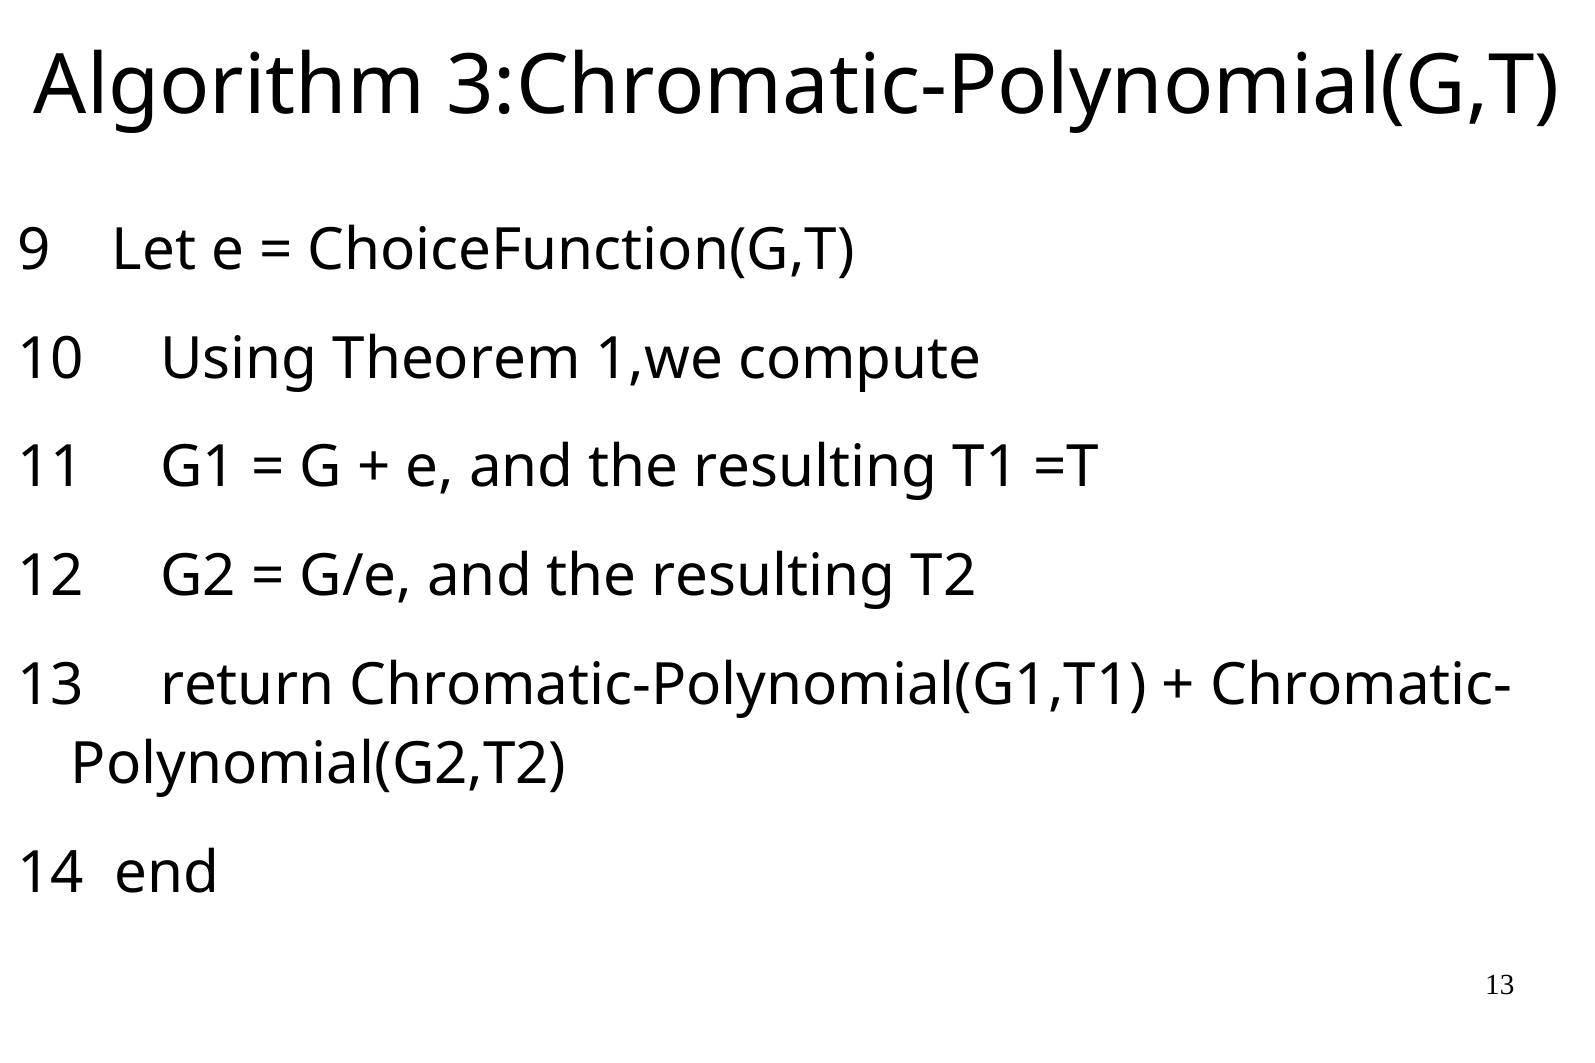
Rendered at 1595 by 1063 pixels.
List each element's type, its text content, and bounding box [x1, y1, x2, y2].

title Algorithm 3:Chromatic-Polynomial(G,T) [0, 0, 1595, 98]
list 9 Let e = ChoiceFunction(G,T) 10 Using Theorem 1,we compute 11 G1 = G + e, and the resulting T1 =T 12 G2 = G/e, and the resulting T2 13 return Chromatic-Polynomial(G1,T1) + Chromatic-Polynomial(G2,T2) 14 end [0, 98, 1595, 1020]
